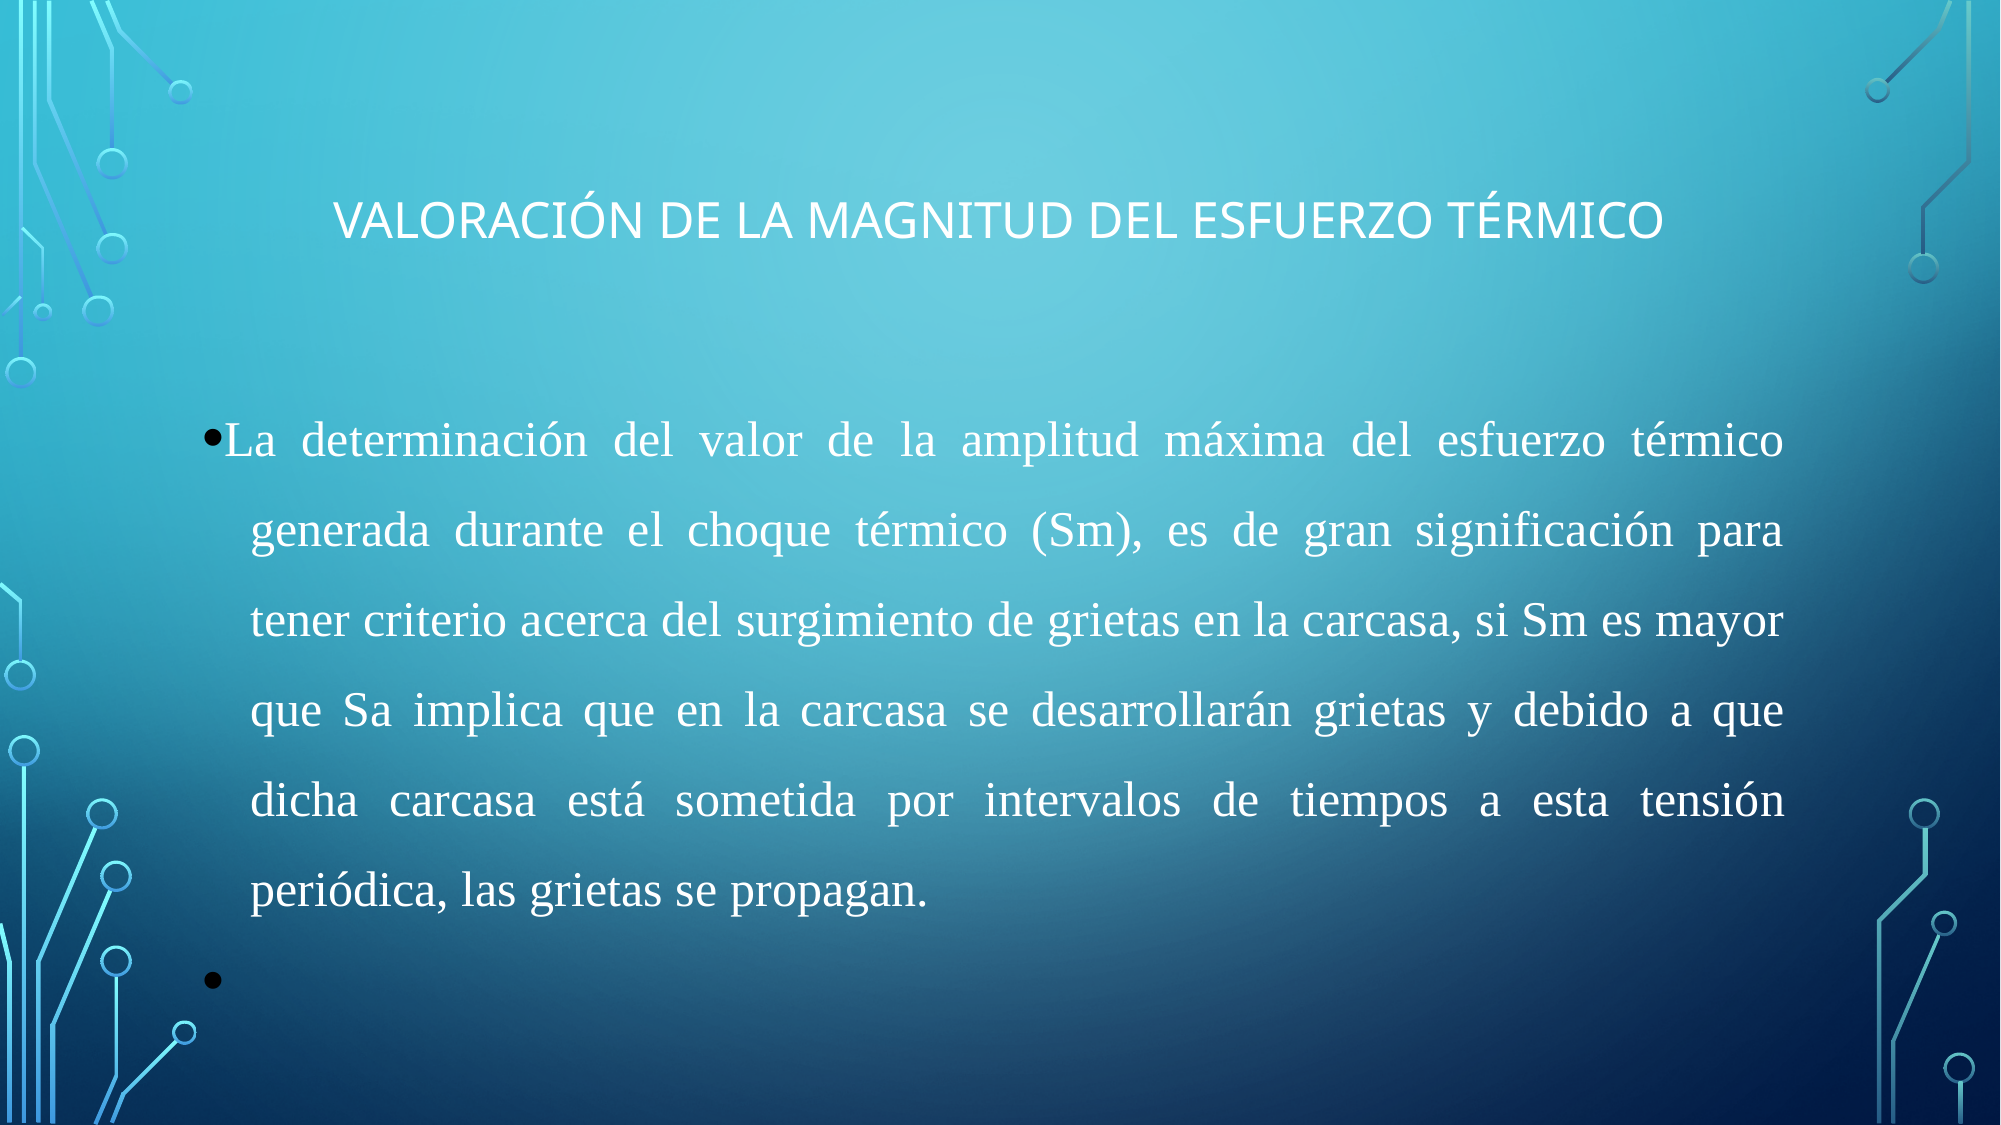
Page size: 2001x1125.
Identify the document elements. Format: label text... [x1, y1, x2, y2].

title Valoración de la magnitud del esfuerzo térmico [187, 101, 1813, 344]
list La determinación del valor de la amplitud máxima del esfuerzo térmico generada durante el choque térmico (Sm), es de gran significación para tener criterio acerca del surgimiento de grietas en la carcasa, si Sm es mayor que Sa implica que en la carcasa se desarrollarán grietas y debido a que dicha carcasa está sometida por intervalos de tiempos a esta tensión periódica, las grietas se propagan. [187, 369, 1813, 951]
